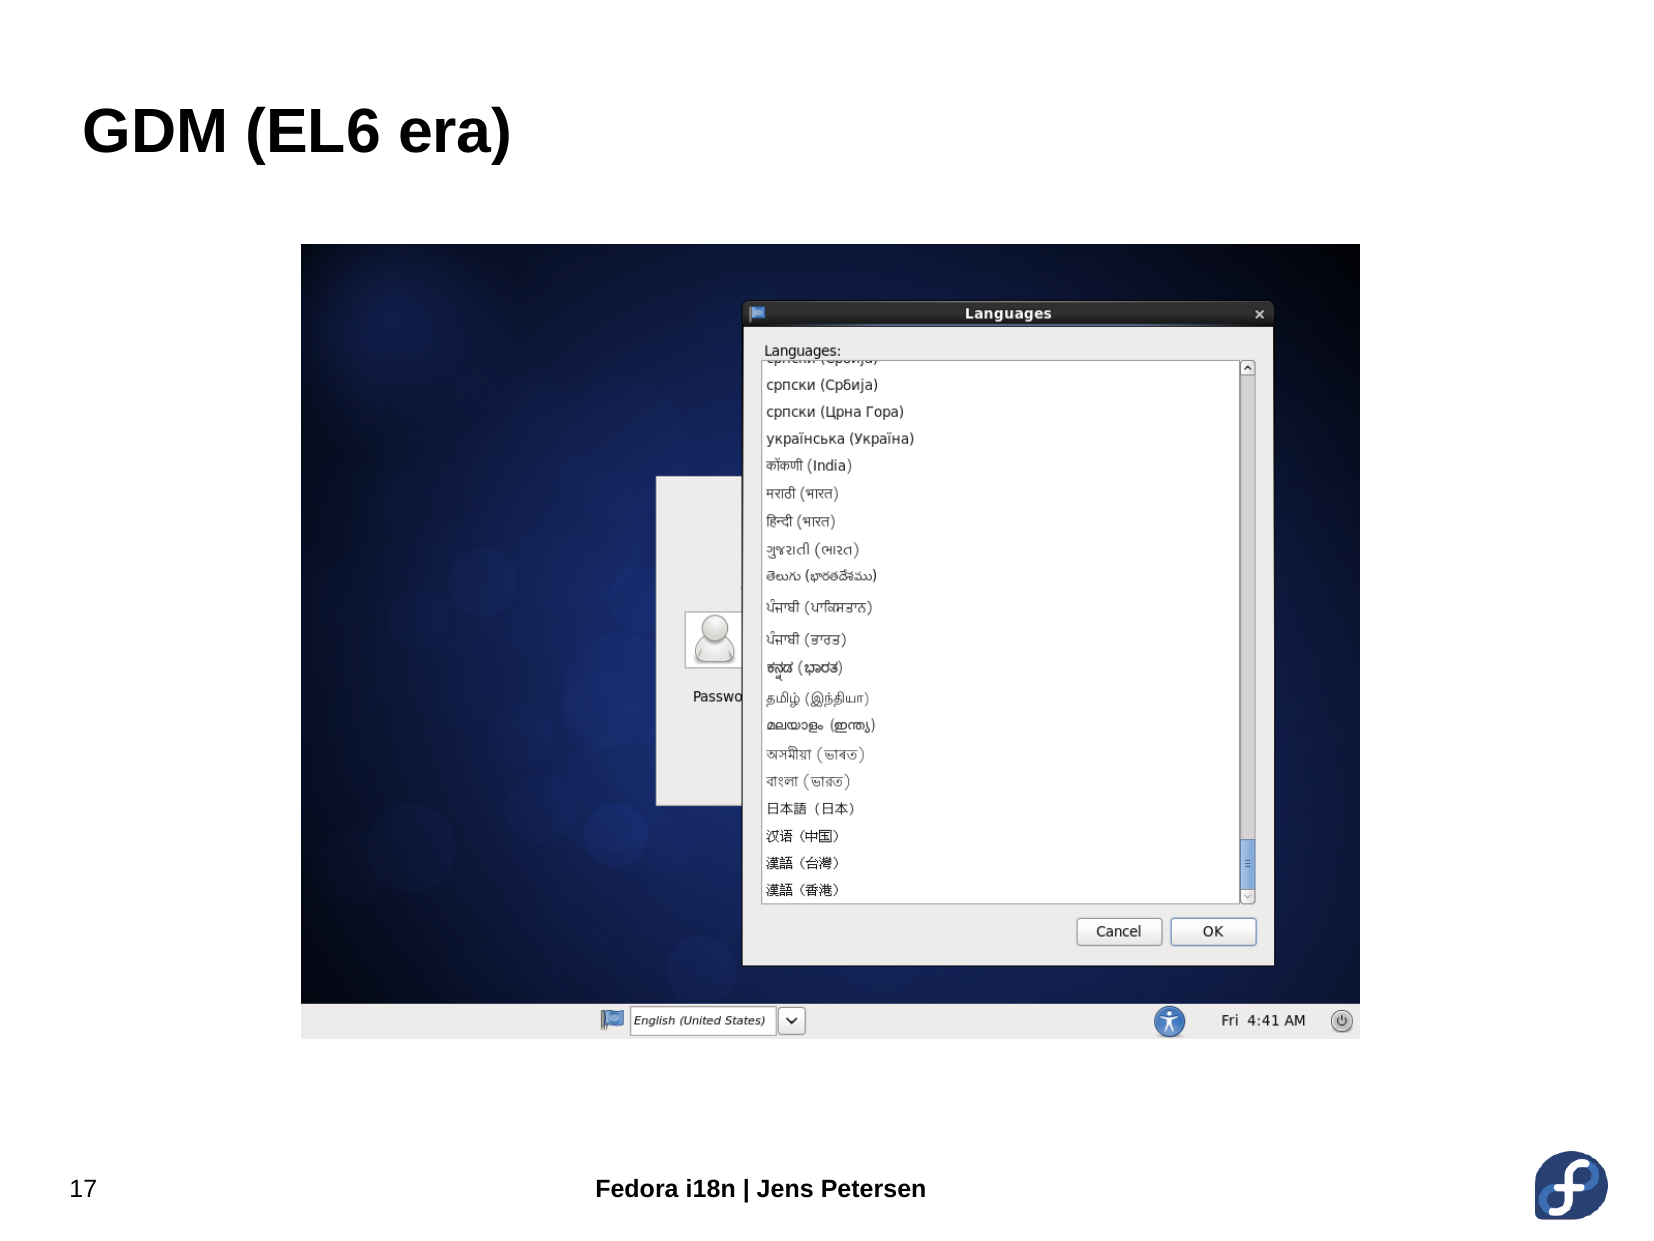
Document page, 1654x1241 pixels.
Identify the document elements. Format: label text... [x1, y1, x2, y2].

picture [301, 244, 1360, 1039]
title GDM (EL6 era) [82, 37, 1571, 226]
picture [1529, 1146, 1613, 1224]
